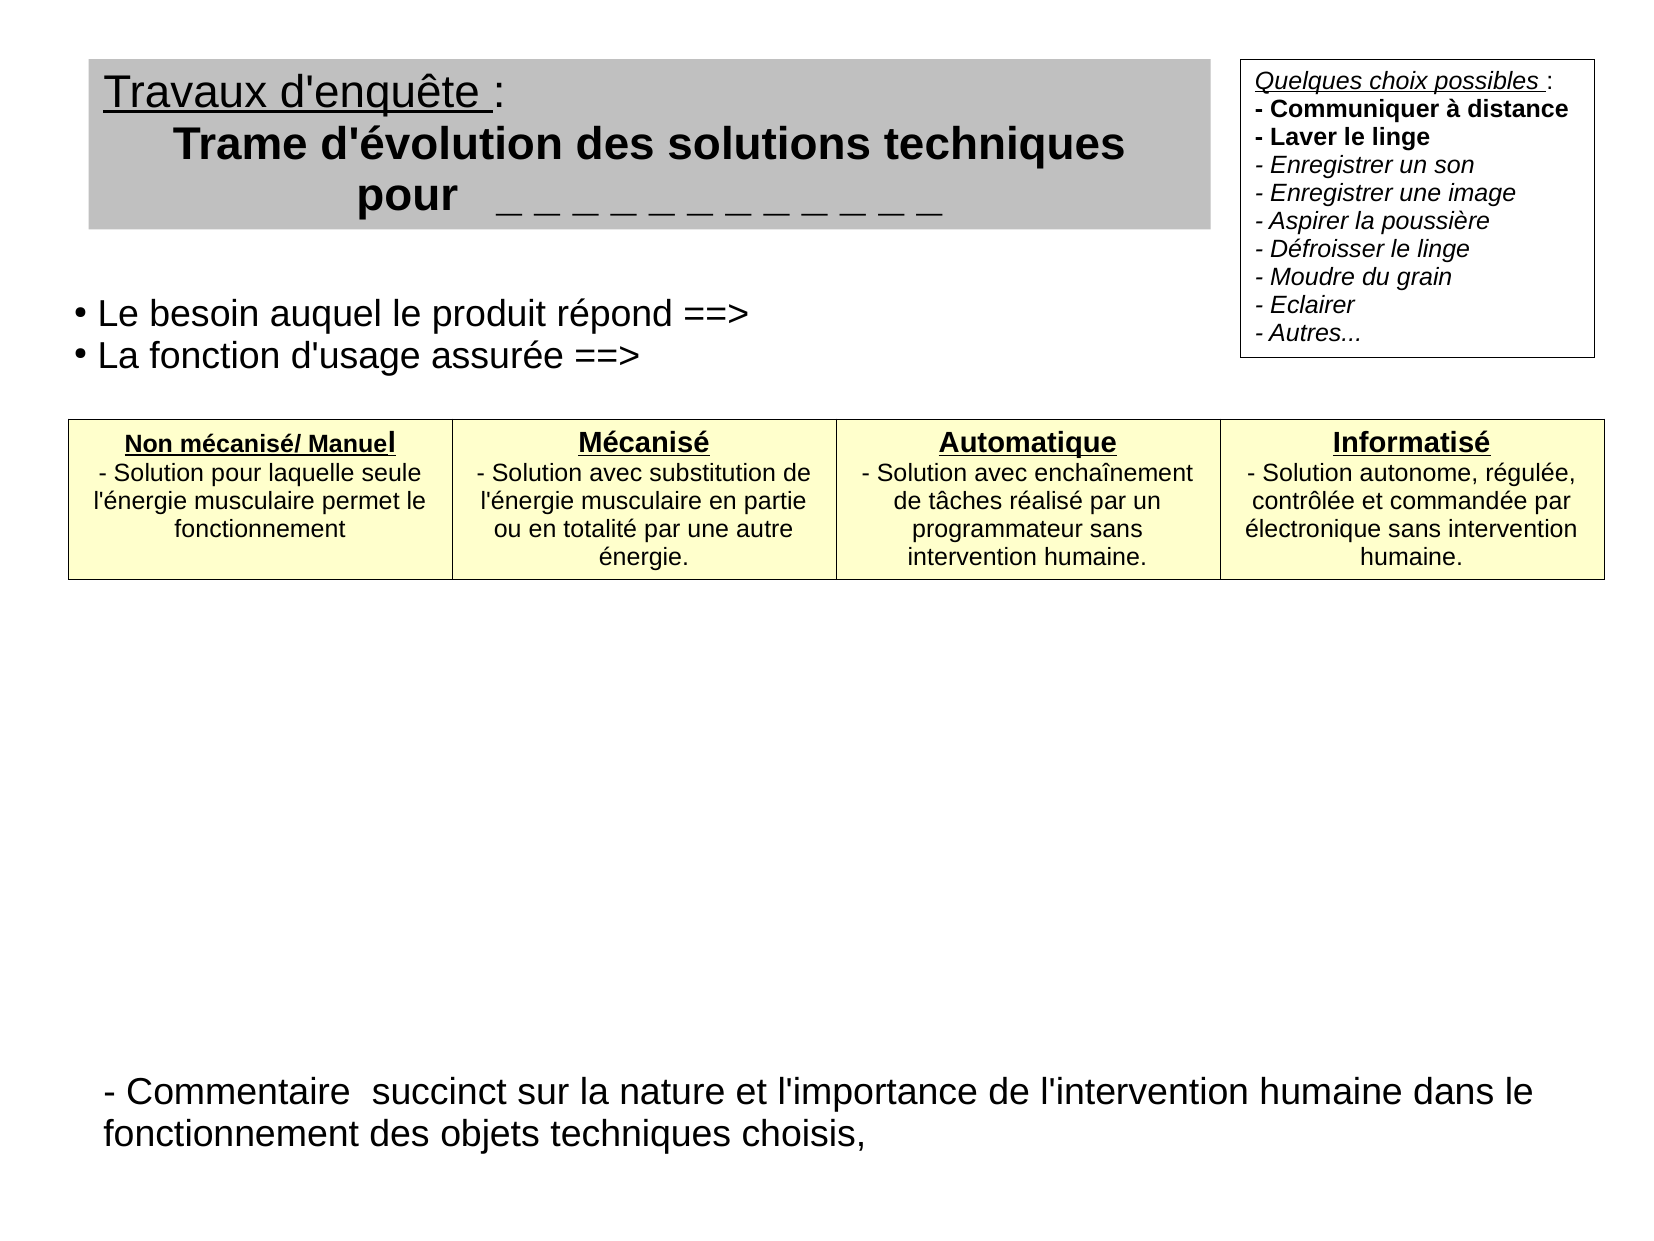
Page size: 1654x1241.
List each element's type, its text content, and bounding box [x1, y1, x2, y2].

table_header Mécanisé - Solution avec substitution de l'énergie musculaire en partie ou en totalité par une autre énergie. [453, 420, 836, 579]
text_box Le besoin auquel le produit répond ==> La fonction d'usage assurée ==> [59, 284, 1565, 384]
table_header Automatique - Solution avec enchaînement de tâches réalisé par un programmateur sans intervention humaine. [837, 420, 1220, 579]
table_header Non mécanisé/ Manuel - Solution pour laquelle seule l'énergie musculaire permet le fonctionnement [69, 420, 452, 579]
table_header Informatisé - Solution autonome, régulée, contrôlée et commandée par électronique sans intervention humaine. [1221, 420, 1604, 579]
text_box - Commentaire succinct sur la nature et l'importance de l'intervention humaine dans le fonctionnement des objets techniques choisis, [88, 1062, 1565, 1162]
text_box Travaux d'enquête : Trame d'évolution des solutions techniques pour _ _ _ _ _ _ _ _ _ _ _ _ [88, 59, 1211, 230]
text_box Quelques choix possibles : - Communiquer à distance - Laver le linge - Enregistrer un son - Enregistrer une image - Aspirer la poussière - Défroisser le linge - Moudre du grain - Eclairer - Autres... [1240, 59, 1595, 358]
